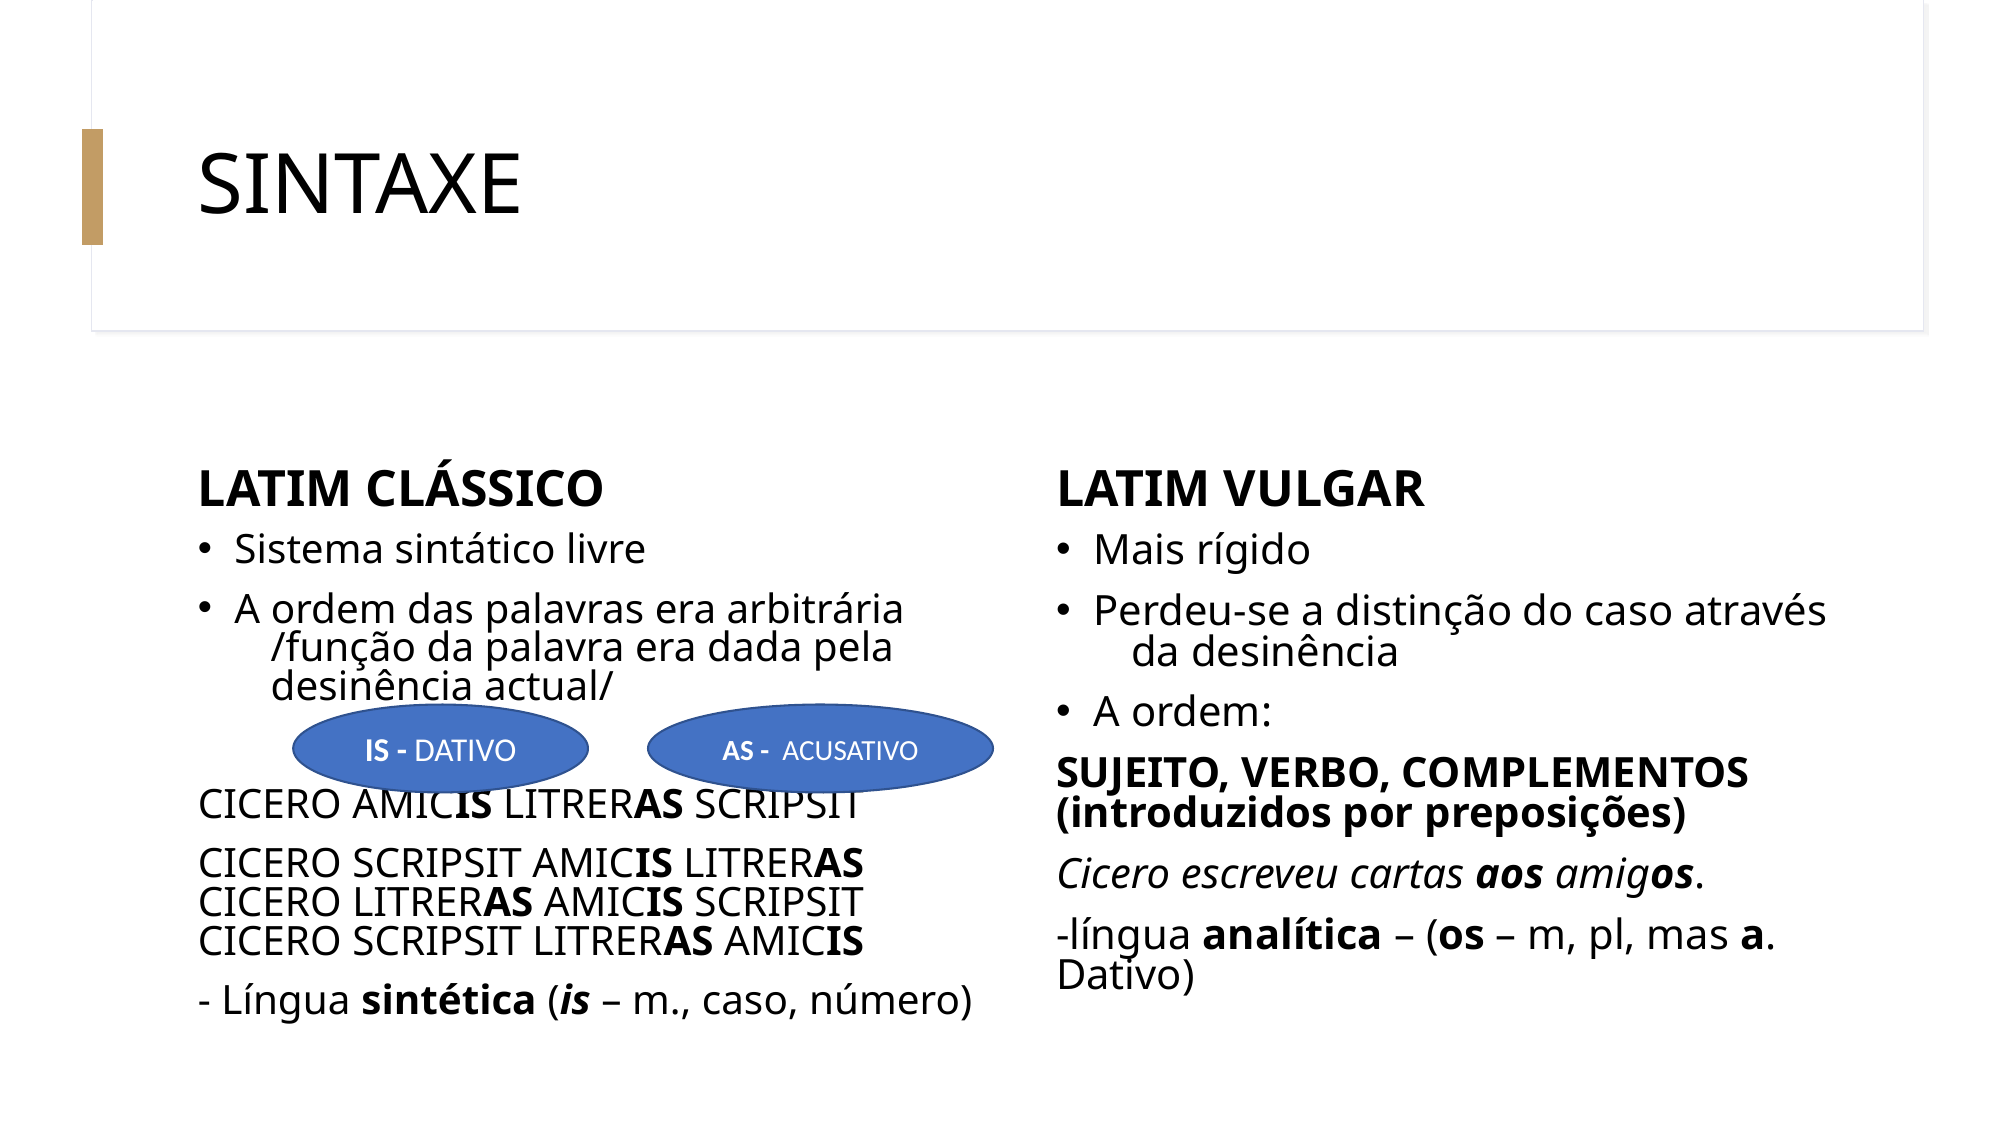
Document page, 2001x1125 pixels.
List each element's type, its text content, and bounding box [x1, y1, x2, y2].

list LATIM VULGAR [1041, 389, 1852, 525]
list LATIM CLÁSSICO [183, 389, 994, 525]
text_box AS - ACUSATIVO [648, 704, 994, 793]
title SINTAXE [183, 90, 1852, 284]
text_box IS - DATIVO [293, 704, 588, 793]
list Mais rígido Perdeu-se a distinção do caso através da desinência A ordem: SUJEITO, VERBO, COMPLEMENTOS (introduzidos por preposições) Cicero escreveu cartas aos amigos. -língua analítica – (os – m, pl, mas a. Dativo) [1041, 525, 1852, 1013]
list Sistema sintático livre A ordem das palavras era arbitrária /função da palavra era dada pela desinência actual/ CICERO AMICIS LITRERAS SCRIPSIT CICERO SCRIPSIT AMICIS LITRERAS CICERO LITRERAS AMICIS SCRIPSIT CICERO SCRIPSIT LITRERAS AMICIS - Língua sintética (is – m., caso, número) [183, 525, 994, 1060]
